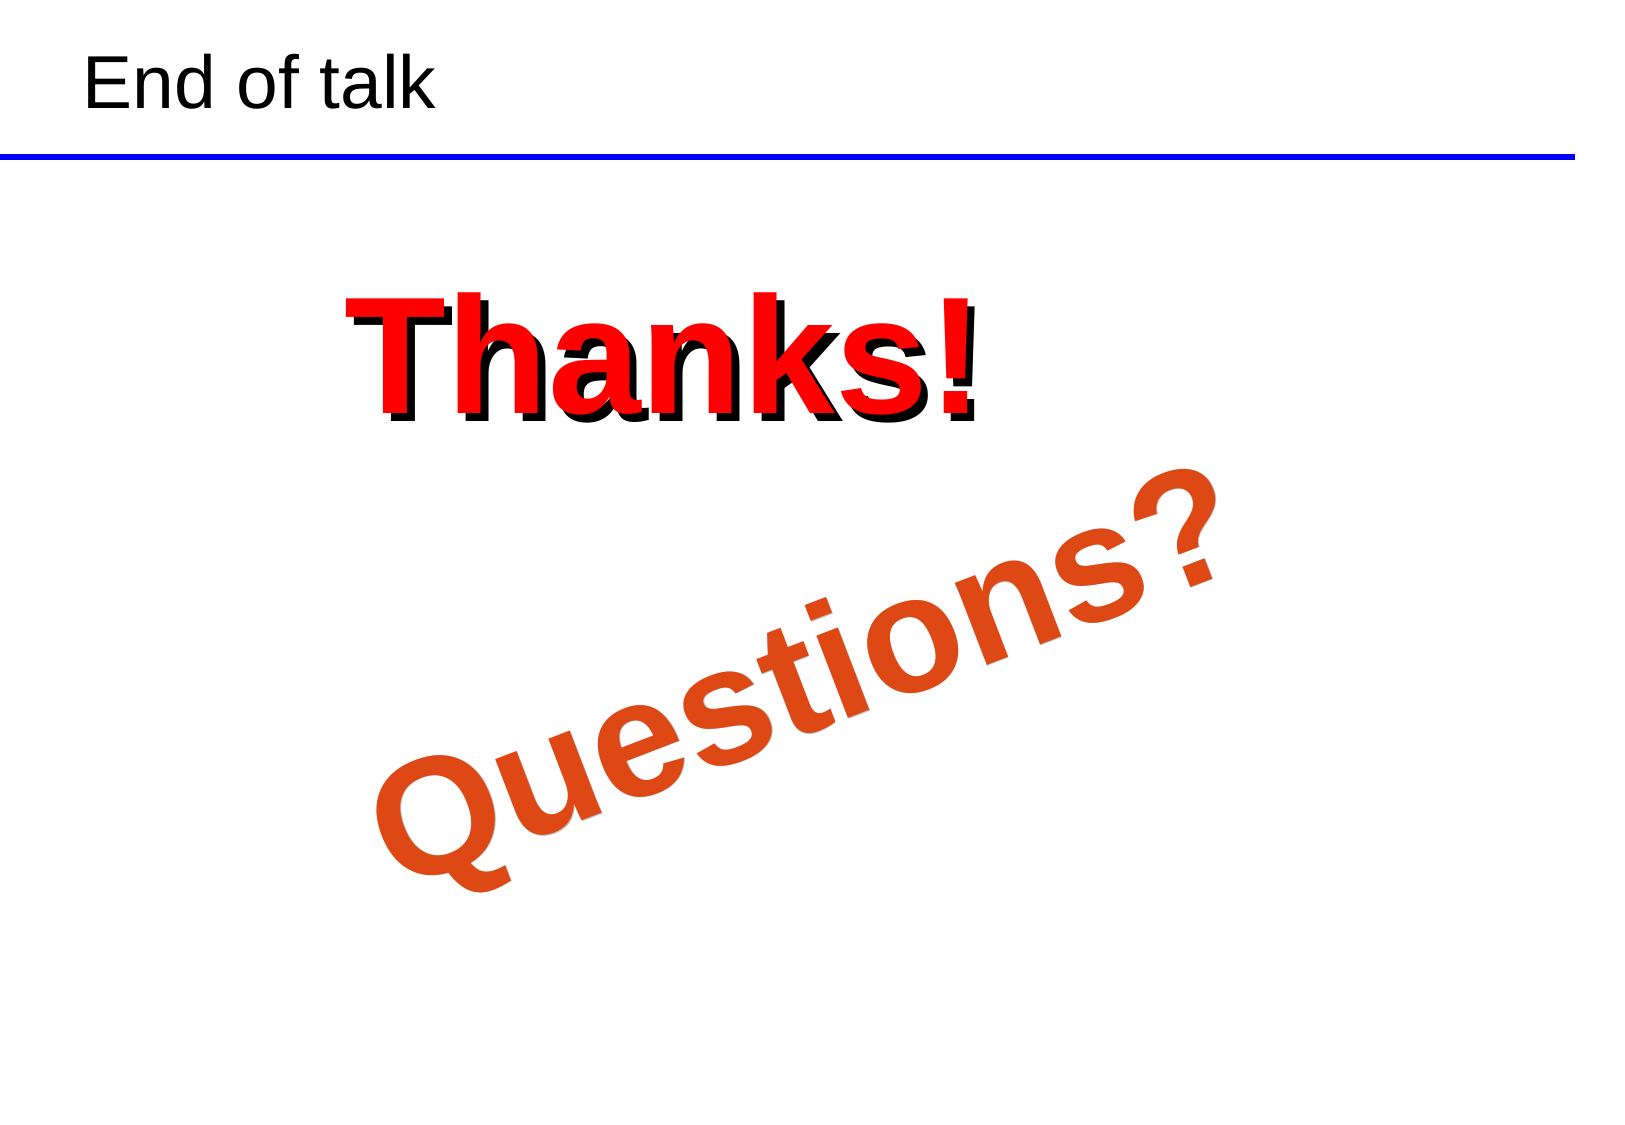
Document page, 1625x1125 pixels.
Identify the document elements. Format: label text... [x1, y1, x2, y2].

text_box Thanks! [330, 254, 1216, 457]
title End of talk [67, 27, 1544, 131]
text_box Questions? [326, 400, 1309, 938]
